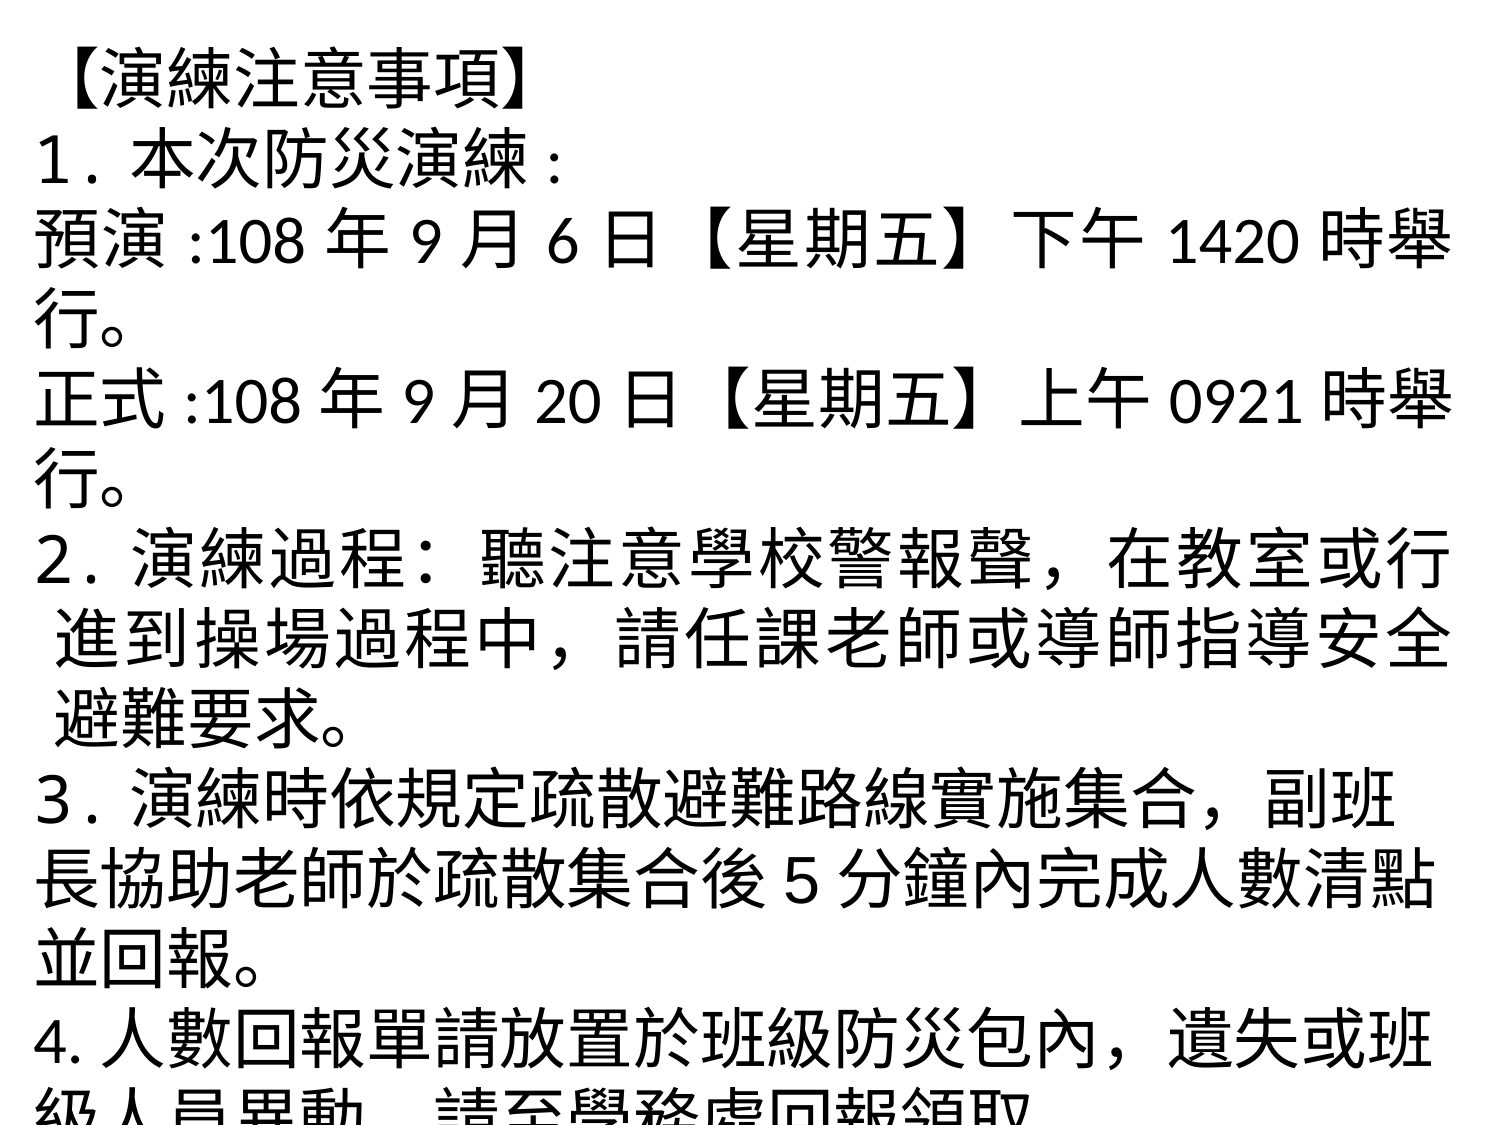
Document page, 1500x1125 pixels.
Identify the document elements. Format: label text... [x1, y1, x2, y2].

text_box 【演練注意事項】 1.本次防災演練: 預演:108年9月6日【星期五】下午1420時舉行。 正式:108年9月20日【星期五】上午0921時舉行。 2.演練過程：聽注意學校警報聲，在教室或行進到操場過程中，請任課老師或導師指導安全避難要求。 3.演練時依規定疏散避難路線實施集合，副班長協助老師於疏散集合後5分鐘內完成人數清點並回報。 4.人數回報單請放置於班級防災包內，遺失或班級人員異動，請至學務處回報領取。 [18, 29, 1469, 1125]
